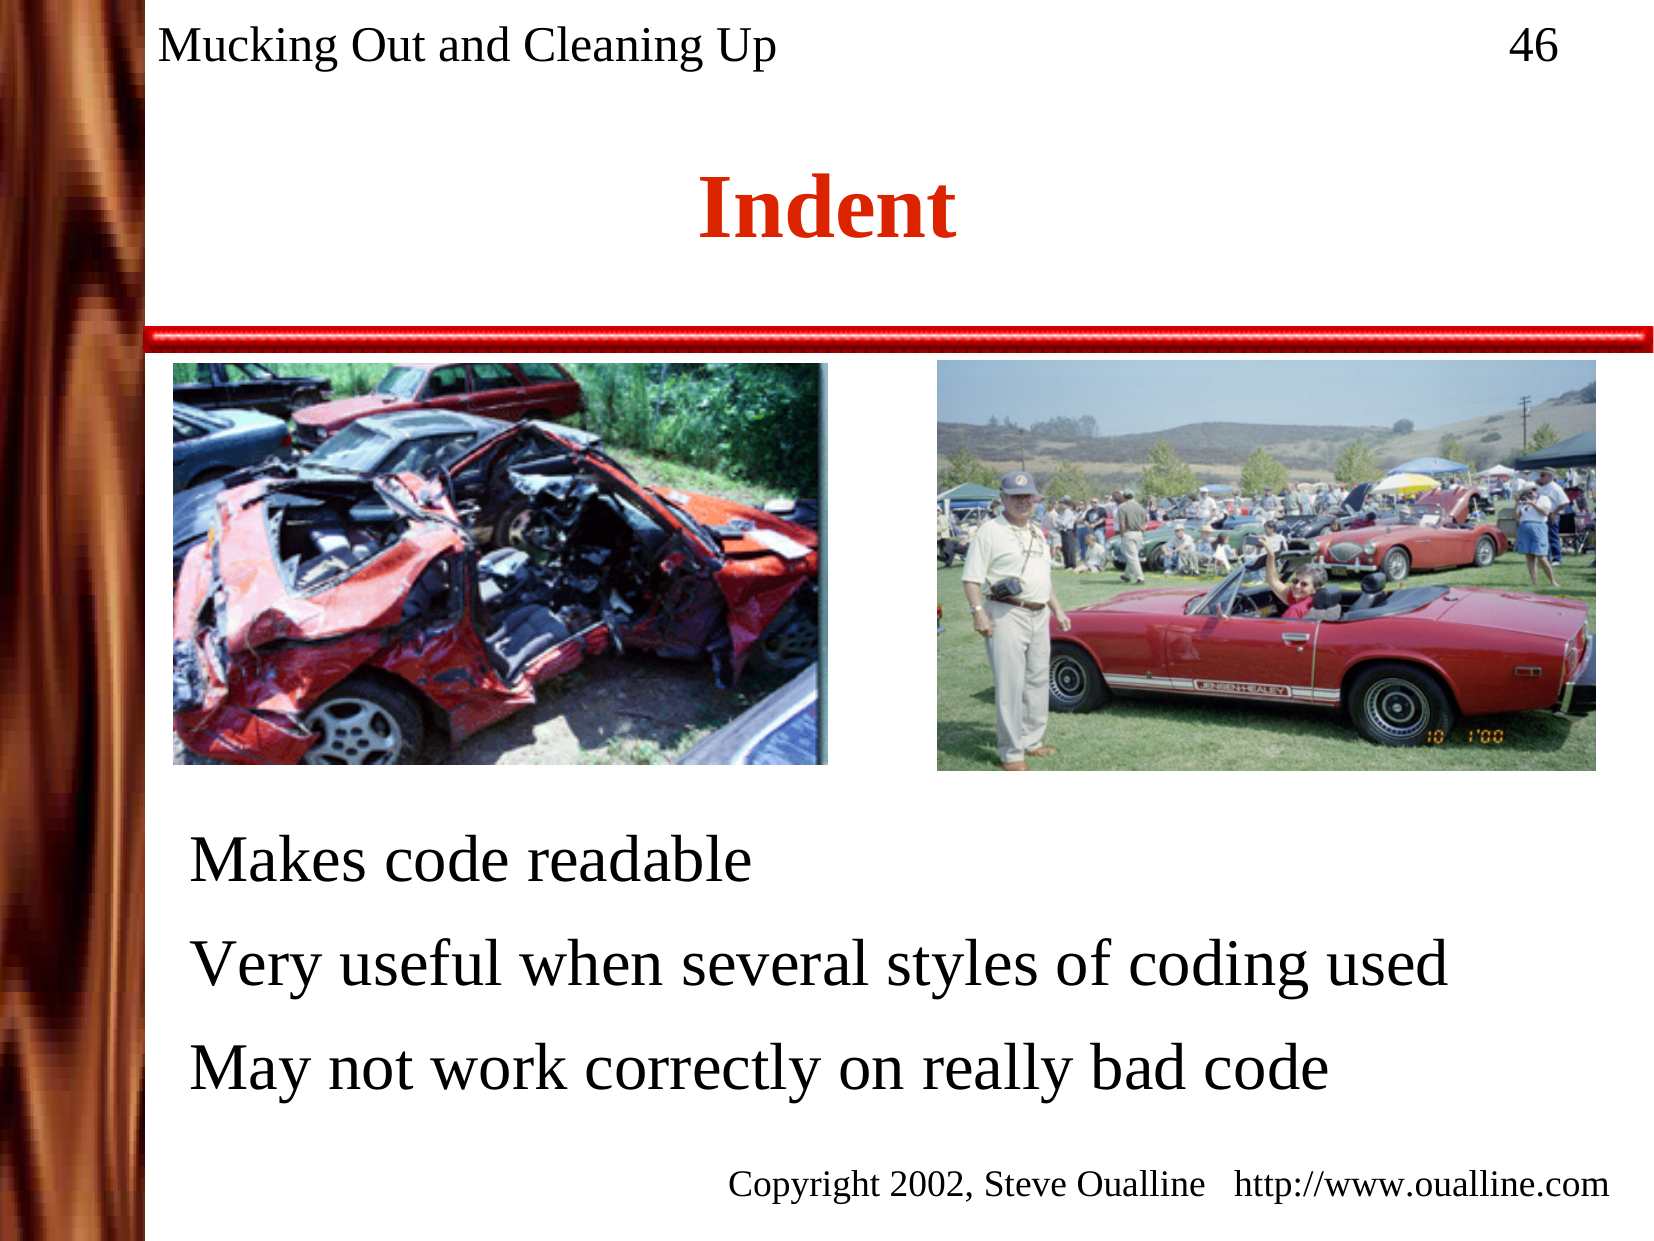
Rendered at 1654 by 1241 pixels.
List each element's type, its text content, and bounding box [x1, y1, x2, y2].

picture [173, 363, 828, 765]
picture [0, 0, 1654, 1241]
list Makes code readable Very useful when several styles of coding used May not work correctly on really bad code [177, 822, 1534, 1126]
title Indent [121, 102, 1534, 310]
picture [937, 360, 1596, 771]
